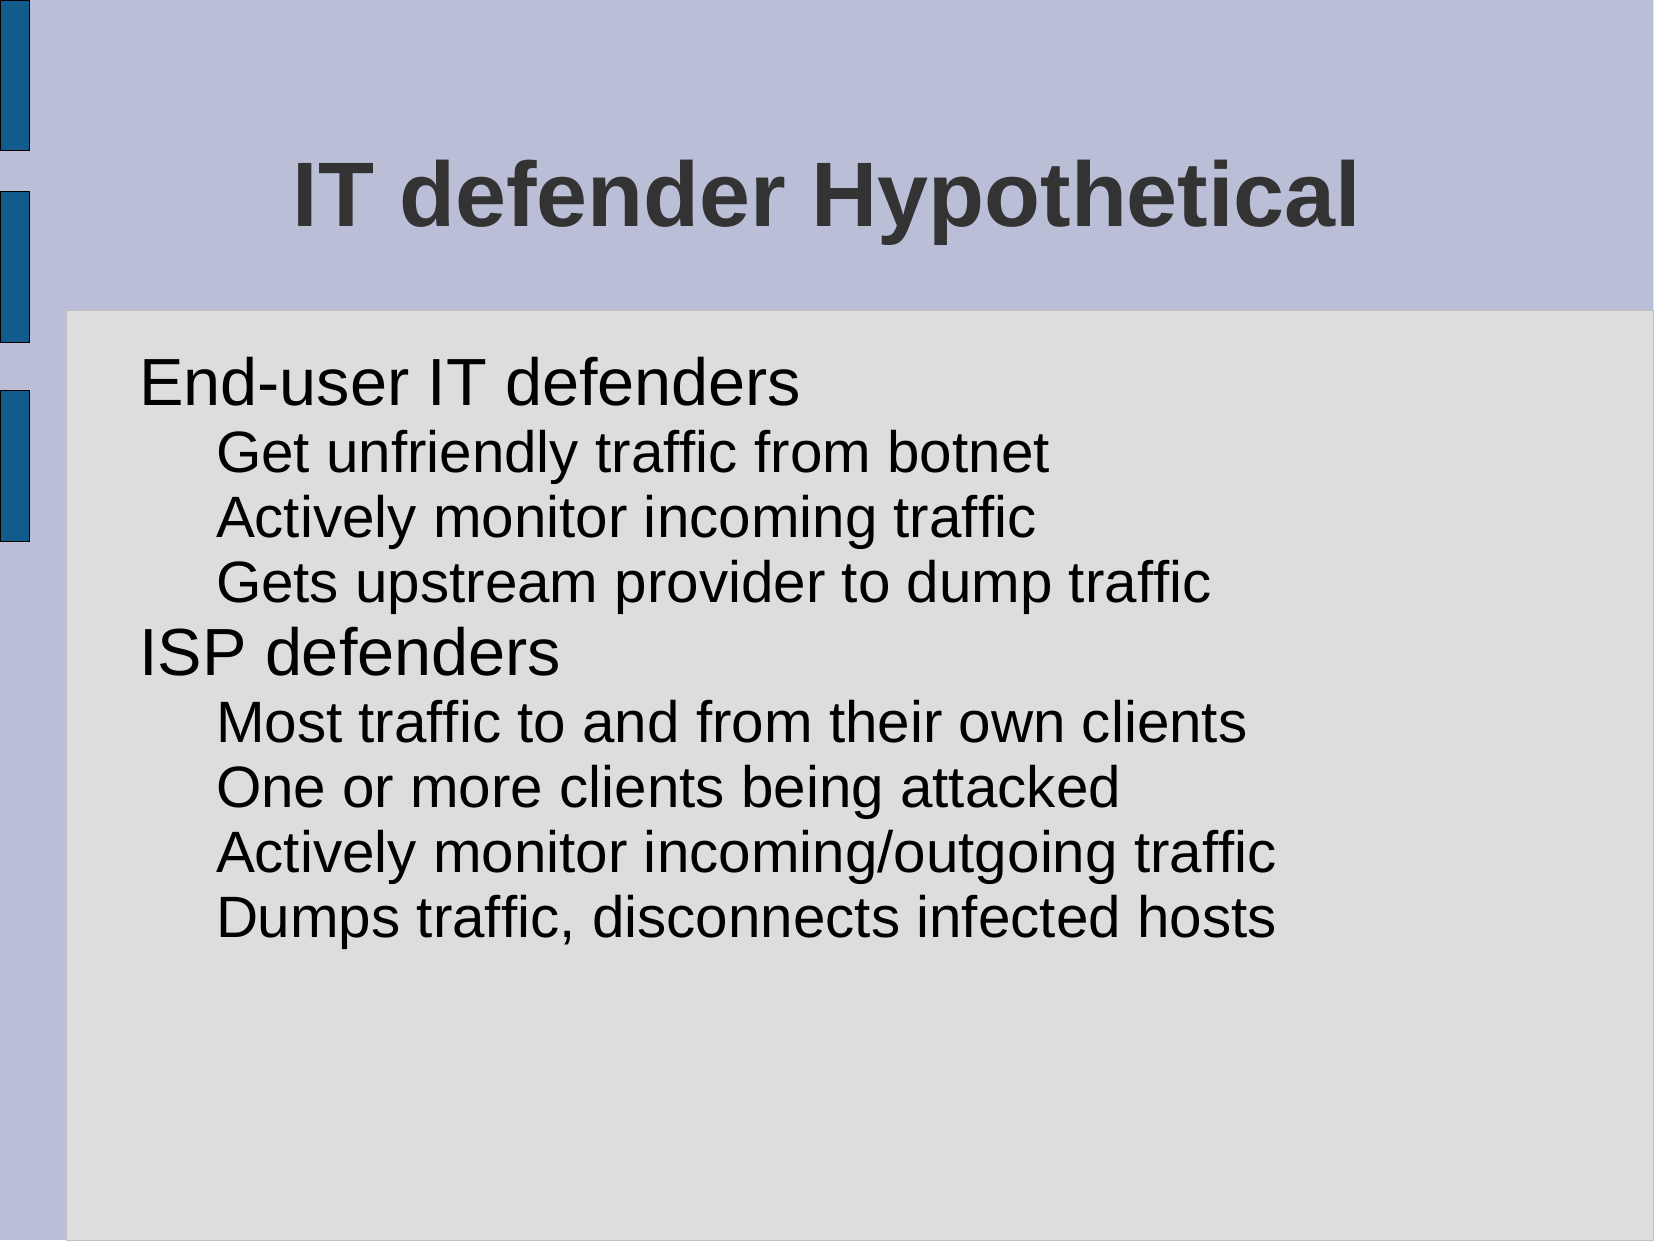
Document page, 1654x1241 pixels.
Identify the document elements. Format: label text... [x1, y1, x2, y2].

title IT defender Hypothetical [121, 98, 1534, 291]
list End-user IT defenders Get unfriendly traffic from botnet Actively monitor incoming traffic Gets upstream provider to dump traffic ISP defenders Most traffic to and from their own clients One or more clients being attacked Actively monitor incoming/outgoing traffic Dumps traffic, disconnects infected hosts [121, 344, 1534, 1112]
